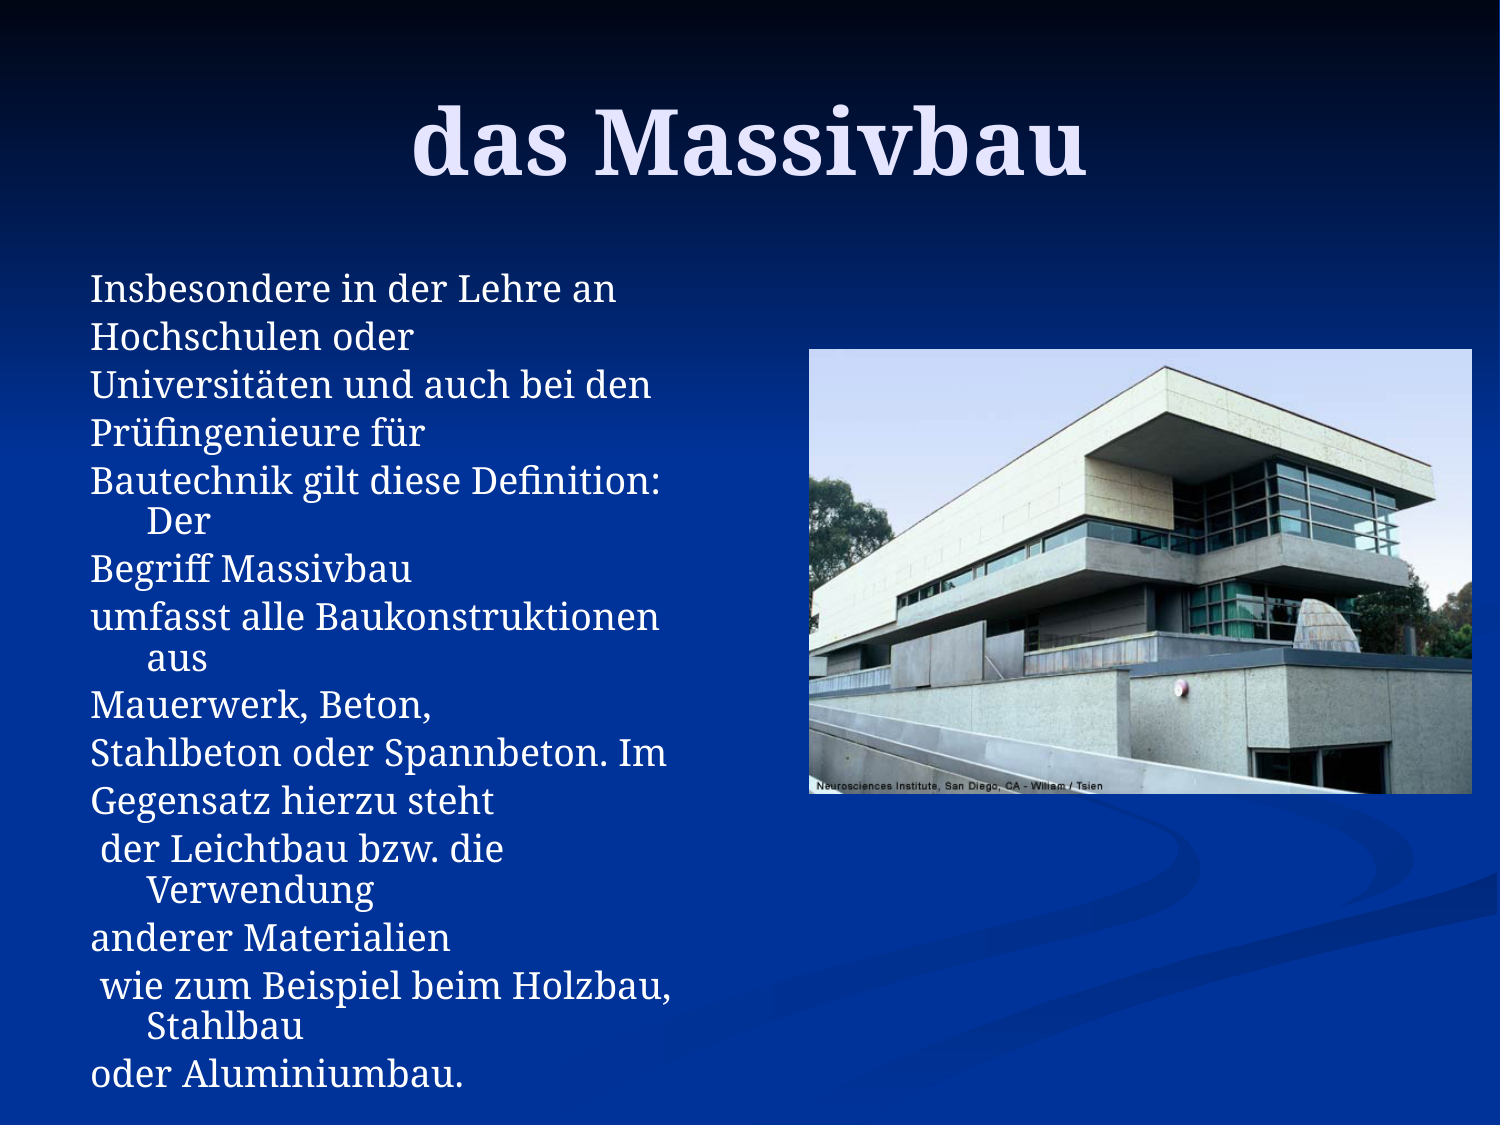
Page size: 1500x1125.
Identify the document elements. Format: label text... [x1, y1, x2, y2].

list Insbesondere in der Lehre an Hochschulen oder Universitäten und auch bei den Prüfingenieure für Bautechnik gilt diese Definition: Der Begriff Massivbau umfasst alle Baukonstruktionen aus Mauerwerk, Beton, Stahlbeton oder Spannbeton. Im Gegensatz hierzu steht der Leichtbau bzw. die Verwendung anderer Materialien wie zum Beispiel beim Holzbau, Stahlbau oder Aluminiumbau. [75, 262, 738, 1005]
picture [809, 349, 1472, 794]
title das Massivbau [75, 45, 1425, 233]
